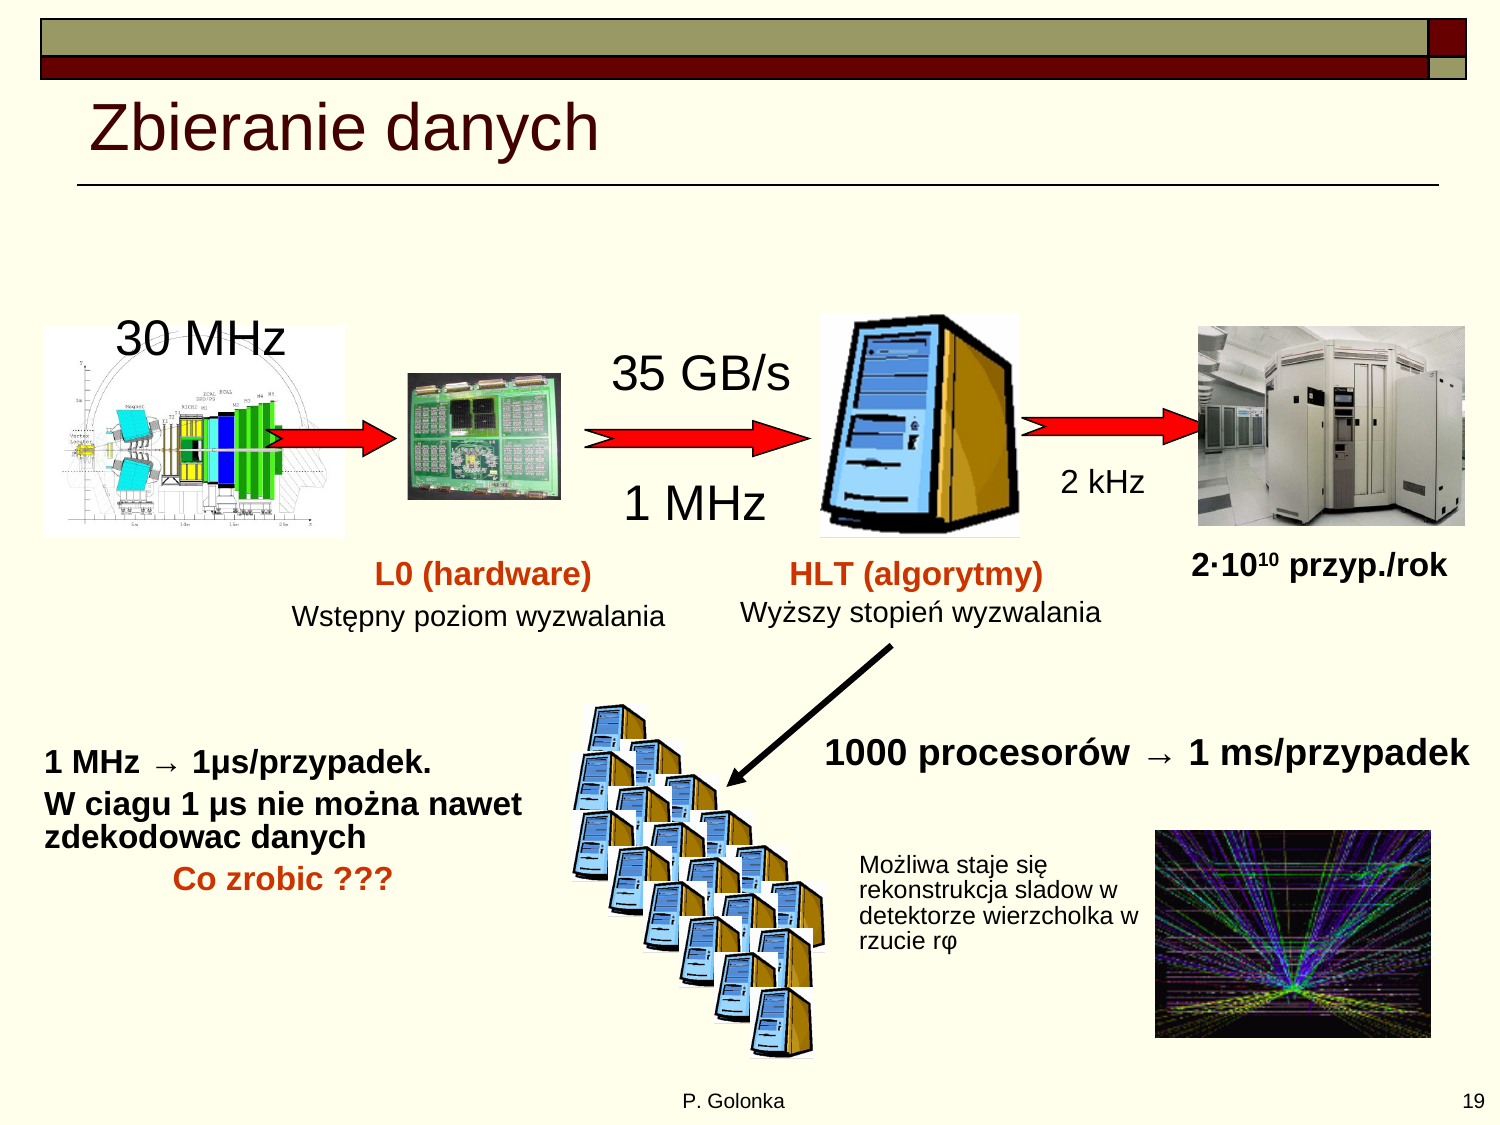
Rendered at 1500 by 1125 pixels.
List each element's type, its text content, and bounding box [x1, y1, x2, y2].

text_box 35 GB/s [596, 337, 807, 410]
text_box 1000 procesorów → 1 ms/przypadek [809, 727, 1485, 781]
text_box HLT (algorytmy) Wyższy stopień wyzwalania [725, 550, 1117, 637]
text_box L0 (hardware) Wstępny poziom wyzwalania [276, 550, 691, 642]
text_box 2 kHz [1045, 456, 1161, 509]
text_box [584, 420, 810, 457]
title Zbieranie danych [75, 82, 1426, 173]
picture [820, 314, 1020, 539]
text_box 30 MHz [100, 302, 303, 374]
text_box [1021, 408, 1198, 445]
picture [407, 373, 561, 500]
picture [44, 325, 345, 538]
text_box Możliwa staje się rekonstrukcja sladow w detektorze wierzcholka w rzucie rφ [844, 846, 1155, 963]
text_box 1 MHz → 1μs/przypadek. W ciagu 1 μs nie można nawet zdekodowac danych Co zrobic ??? [29, 739, 538, 905]
text_box 1 MHz [608, 467, 783, 540]
text_box [265, 420, 396, 457]
picture [572, 704, 825, 1059]
picture [1155, 830, 1431, 1038]
picture [1198, 326, 1465, 526]
text_box 2·1010 przyp./rok [1176, 538, 1463, 592]
